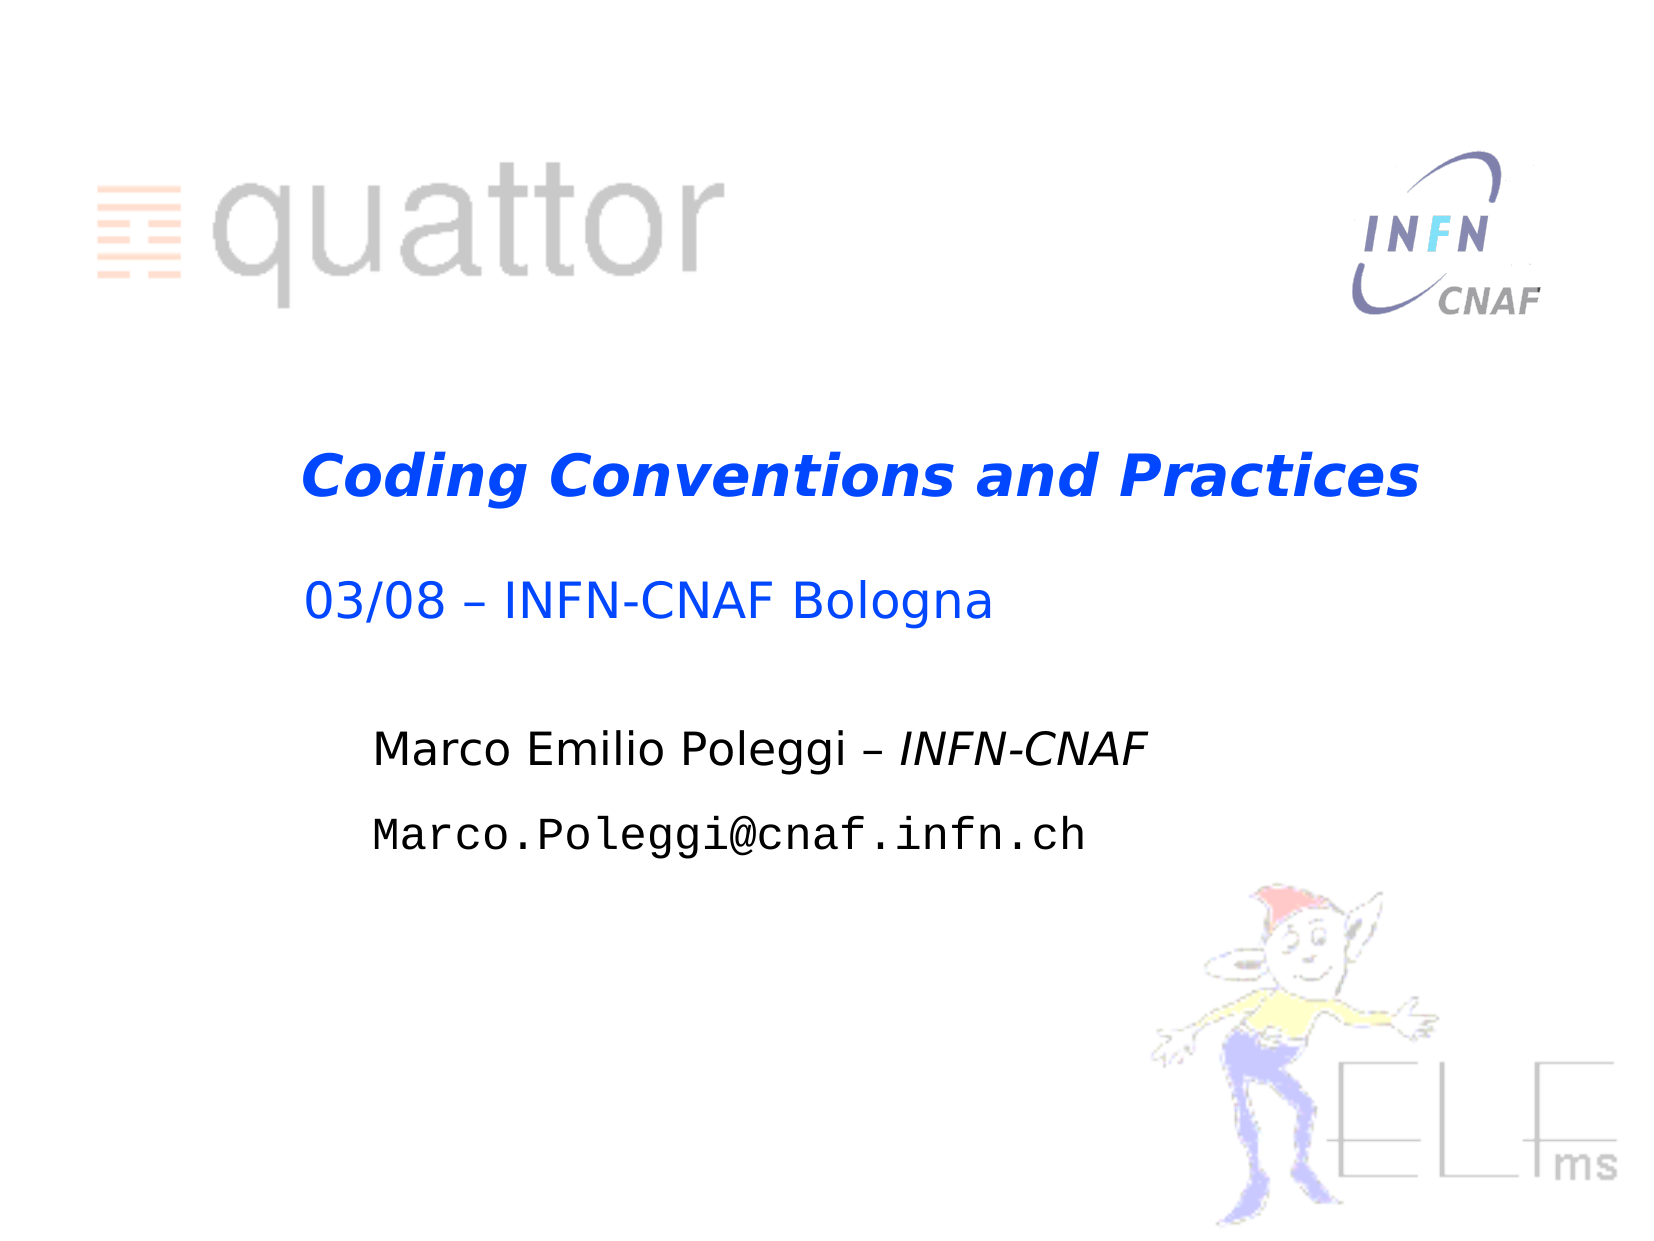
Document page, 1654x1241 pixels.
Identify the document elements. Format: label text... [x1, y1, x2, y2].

title 03/08 – INFN-CNAF Bologna [288, 529, 1449, 638]
picture [1350, 149, 1542, 317]
subtitle Marco Emilio Poleggi – INFN-CNAF Marco.Poleggi@cnaf.infn.ch [372, 718, 1351, 868]
text_box [1350, 150, 1538, 338]
title Coding Conventions and Practices [286, 409, 1447, 518]
